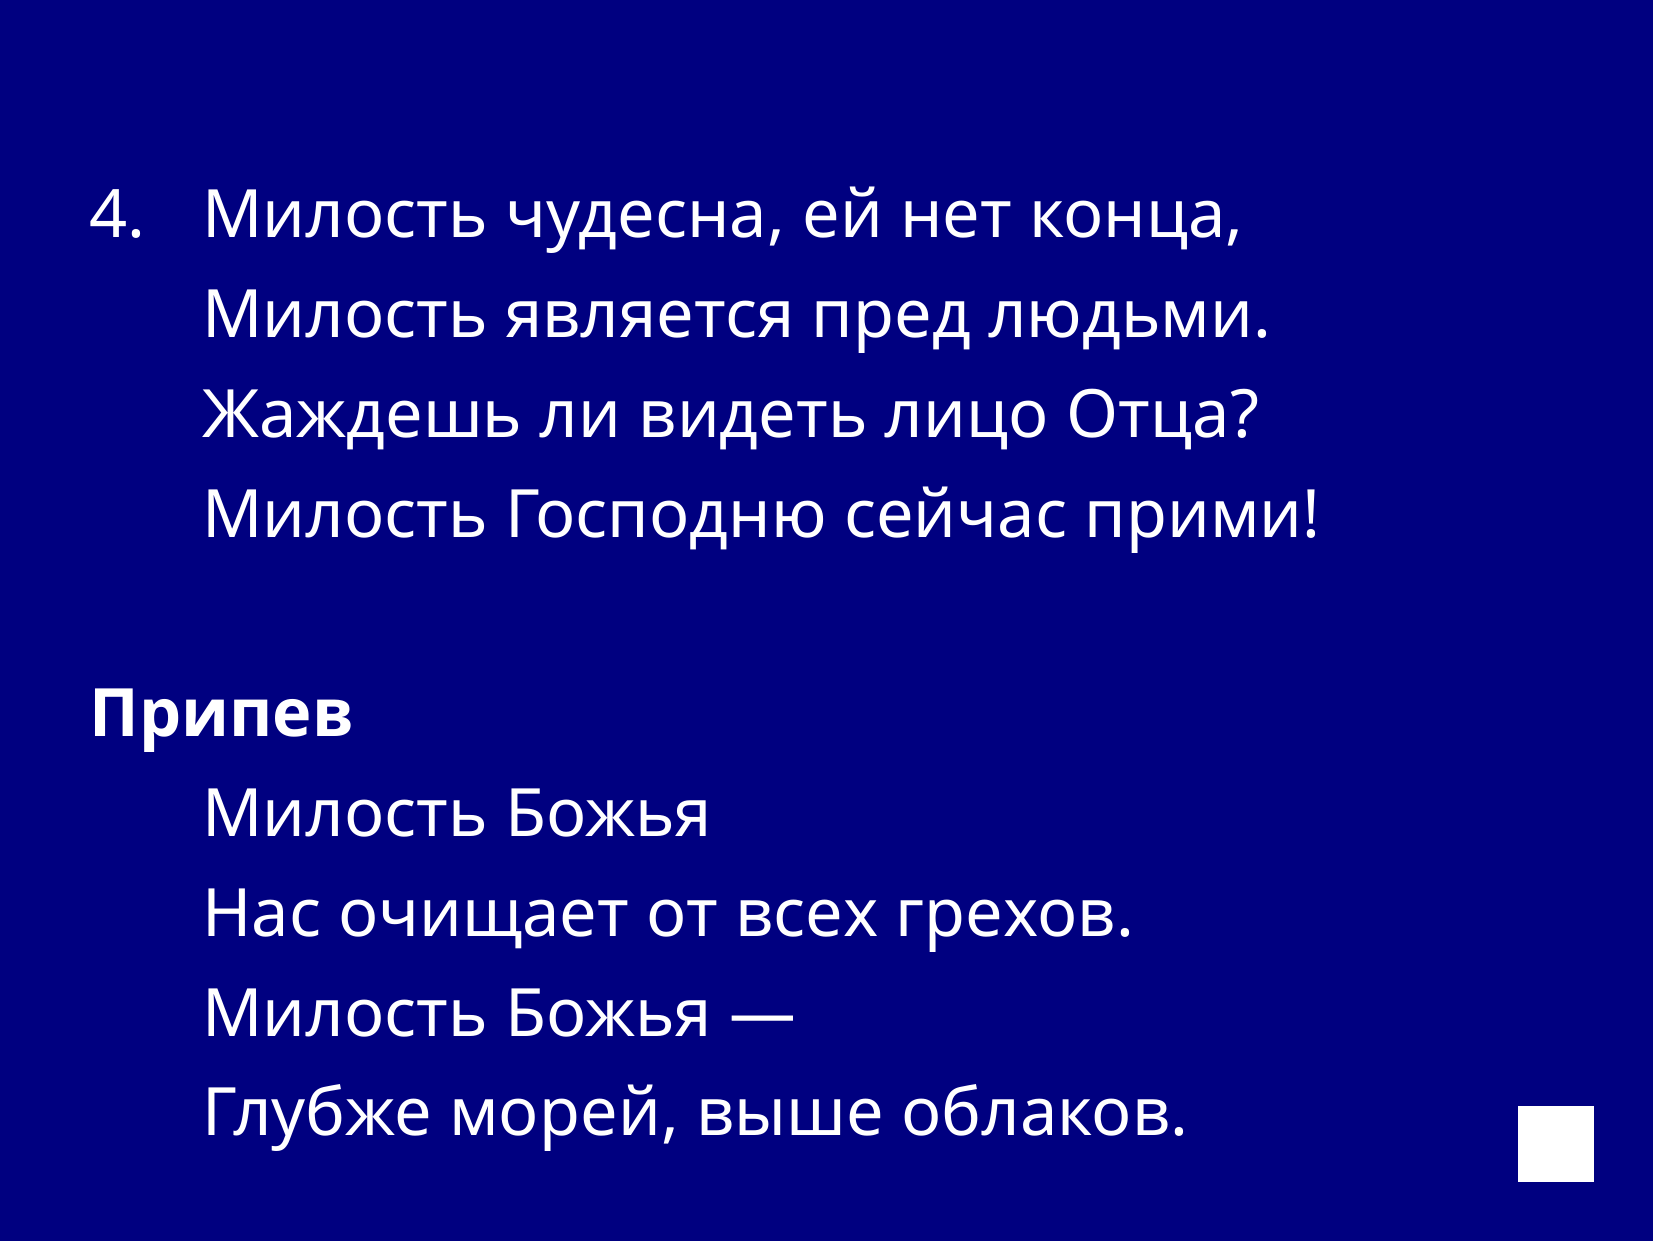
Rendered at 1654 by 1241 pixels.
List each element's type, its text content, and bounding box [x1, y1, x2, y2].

text_box [1518, 1106, 1594, 1182]
text_box 4. Милость чудесна, ей нет конца, Милость является пред людьми. Жаждешь ли видеть лицо Отца? Милость Господню сейчас прими! Припев Милость Божья Нас очищает от всех грехов. Милость Божья — Глубже морей, выше облаков. [75, 150, 1576, 1163]
